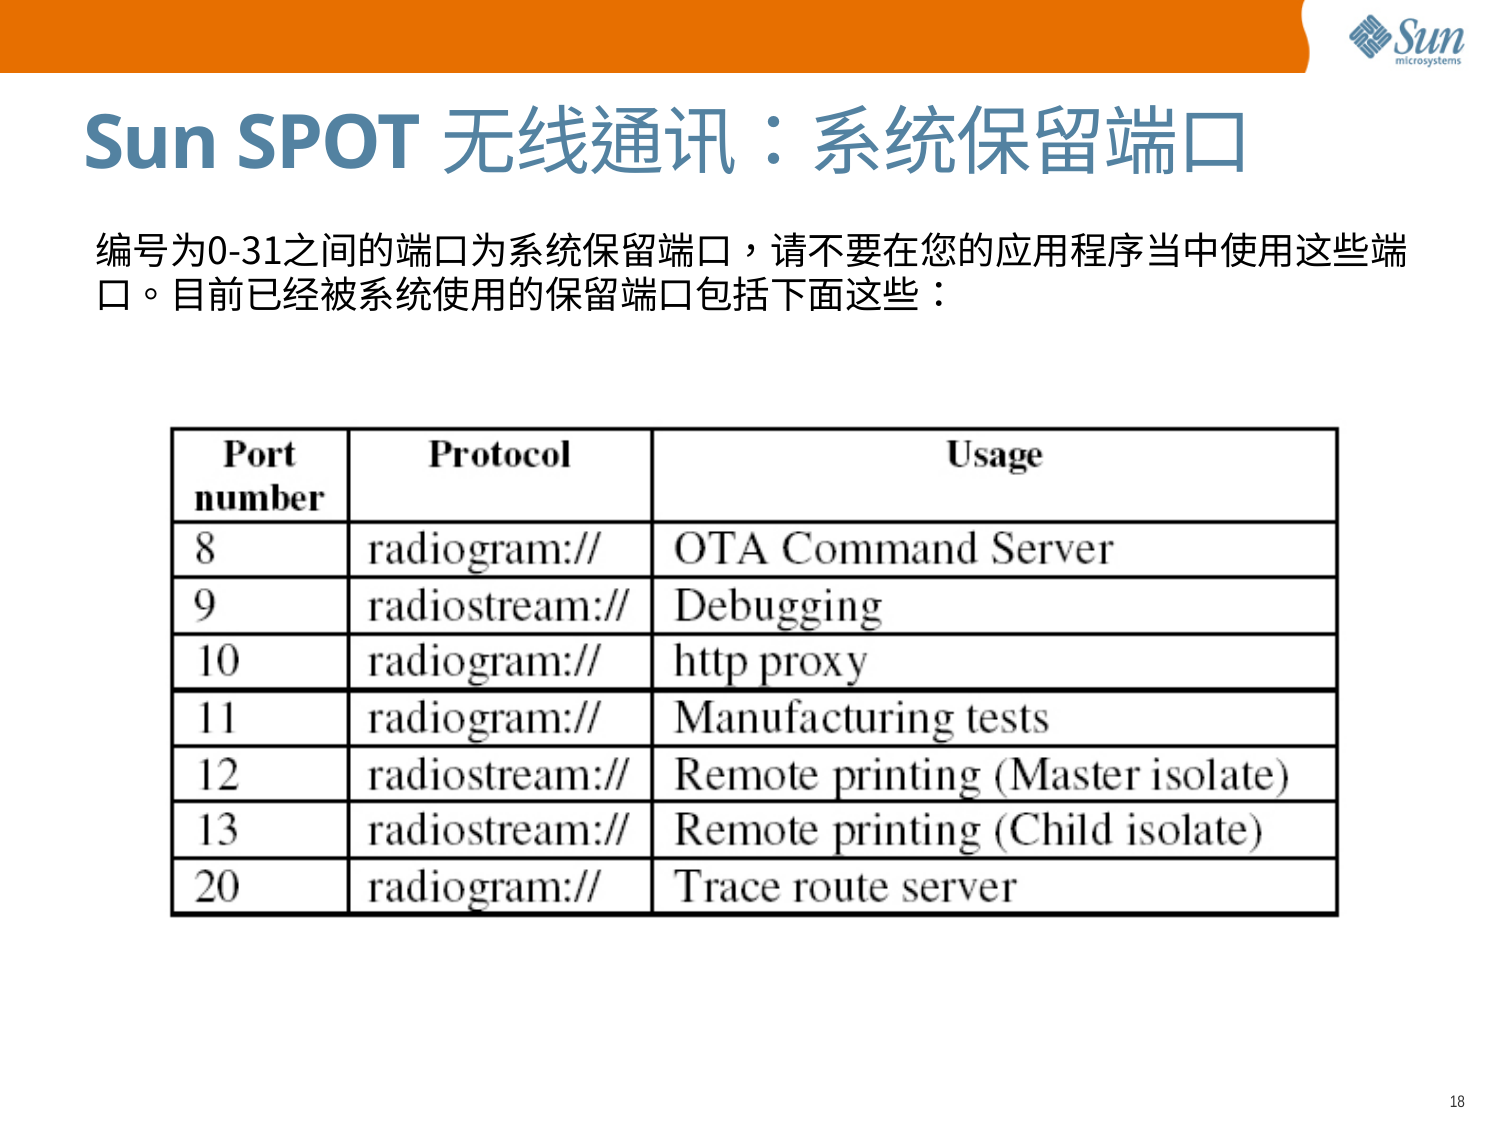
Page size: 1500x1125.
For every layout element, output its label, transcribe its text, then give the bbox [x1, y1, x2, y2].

picture [0, 0, 1500, 73]
picture [165, 418, 1347, 927]
text_box 编号为0-31之间的端口为系统保留端口，请不要在您的应用程序当中使用这些端口。目前已经被系统使用的保留端口包括下面这些： [95, 227, 1409, 307]
title Sun SPOT无线通讯：系统保留端口 [83, 94, 1446, 199]
